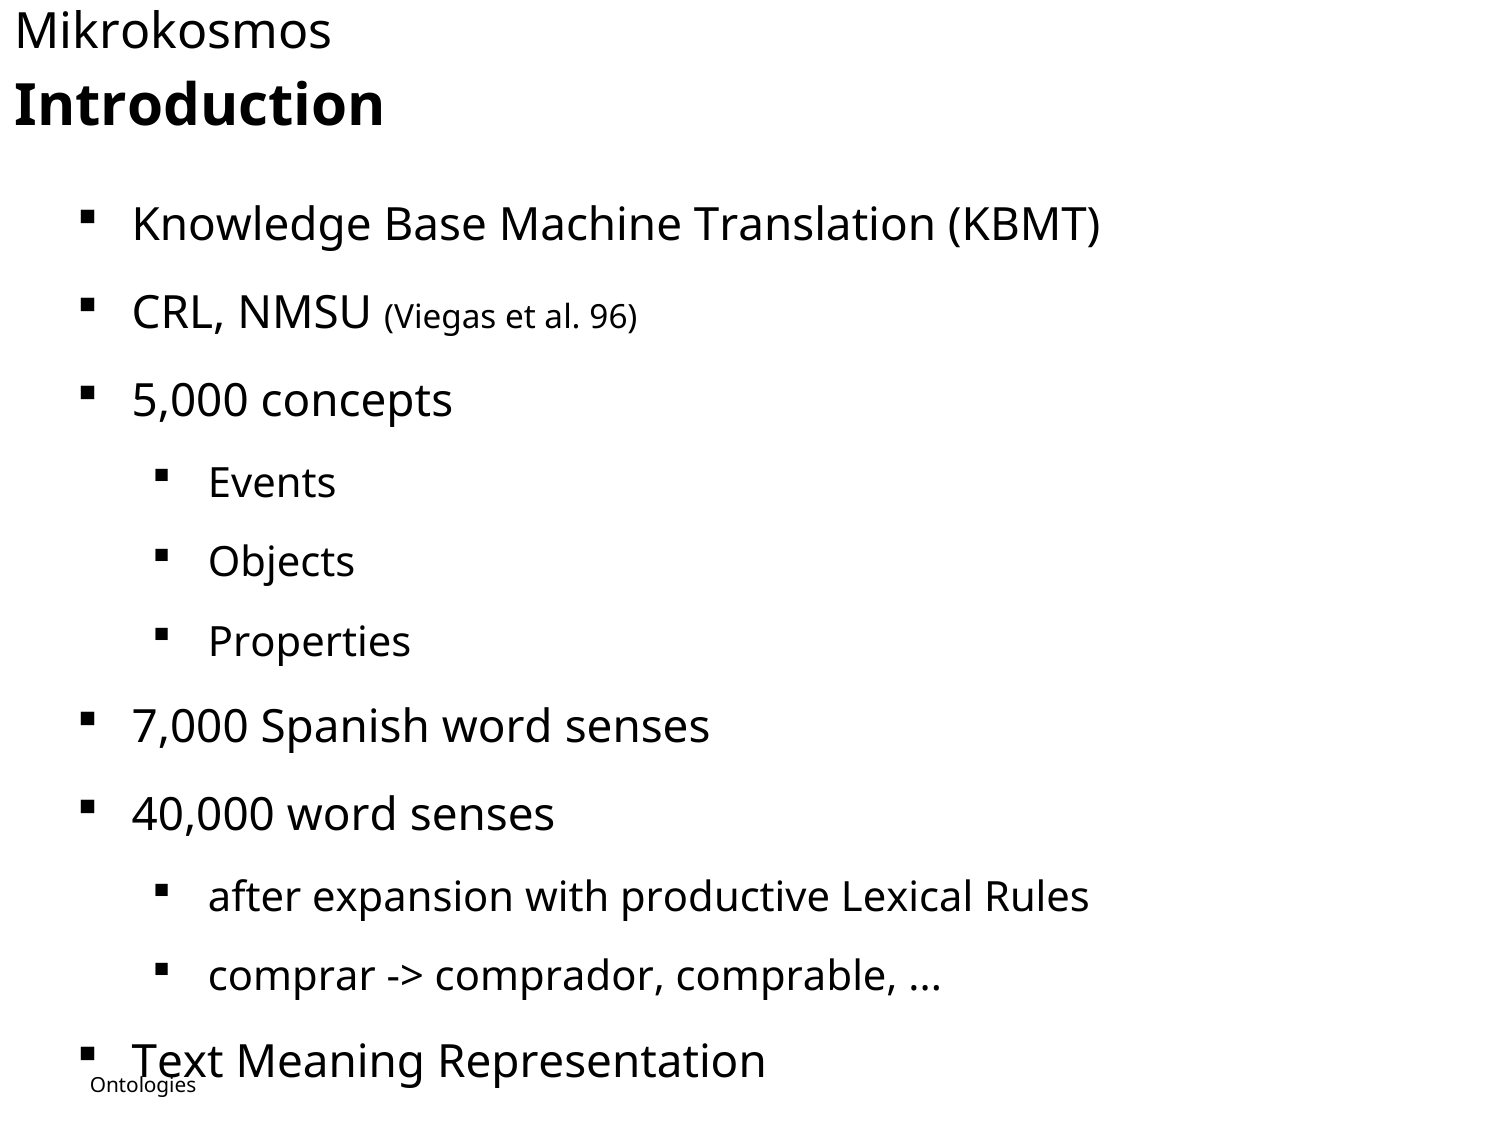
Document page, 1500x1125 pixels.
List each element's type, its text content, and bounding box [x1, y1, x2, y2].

list Knowledge Base Machine Translation (KBMT) CRL, NMSU (Viegas et al. 96) 5,000 concepts Events Objects Properties 7,000 Spanish word senses 40,000 word senses after expansion with productive Lexical Rules comprar -> comprador, comprable, ... Text Meaning Representation [62, 174, 1463, 1031]
title Mikrokosmos Introduction [0, 0, 1400, 150]
